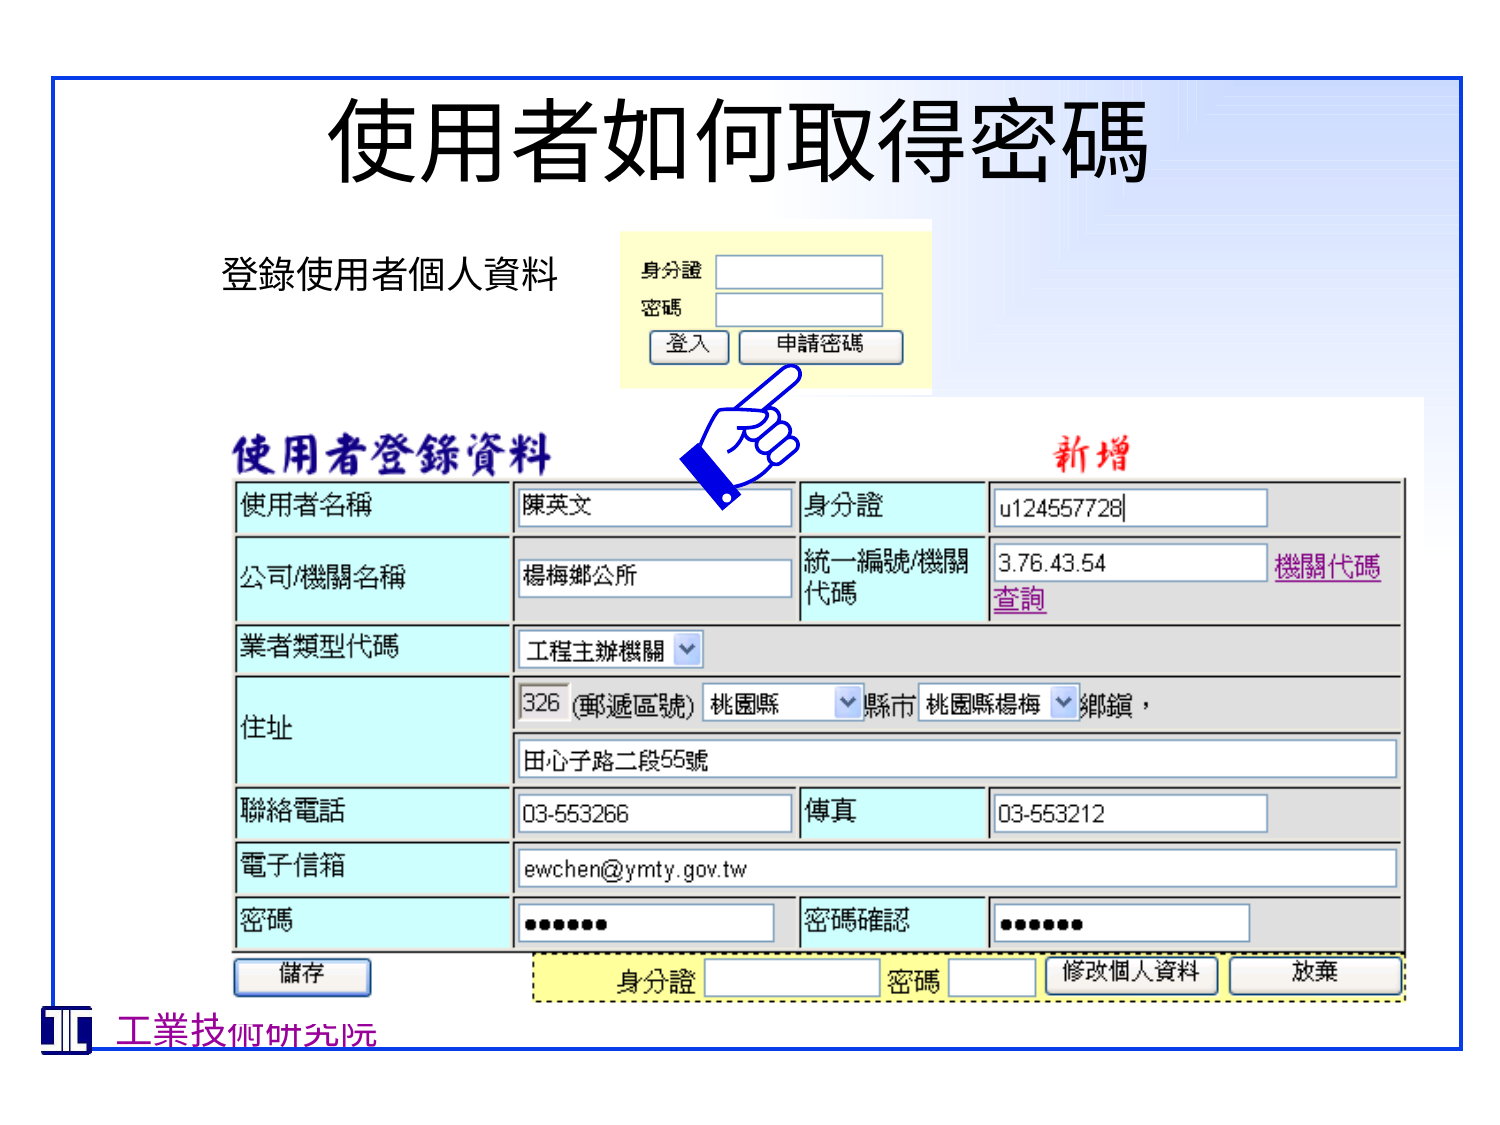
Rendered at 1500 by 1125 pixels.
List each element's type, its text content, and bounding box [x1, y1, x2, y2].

title 使用者如何取得密碼 [75, 45, 1426, 233]
text_box 登錄使用者個人資料 [206, 243, 583, 304]
picture [218, 220, 1424, 1024]
